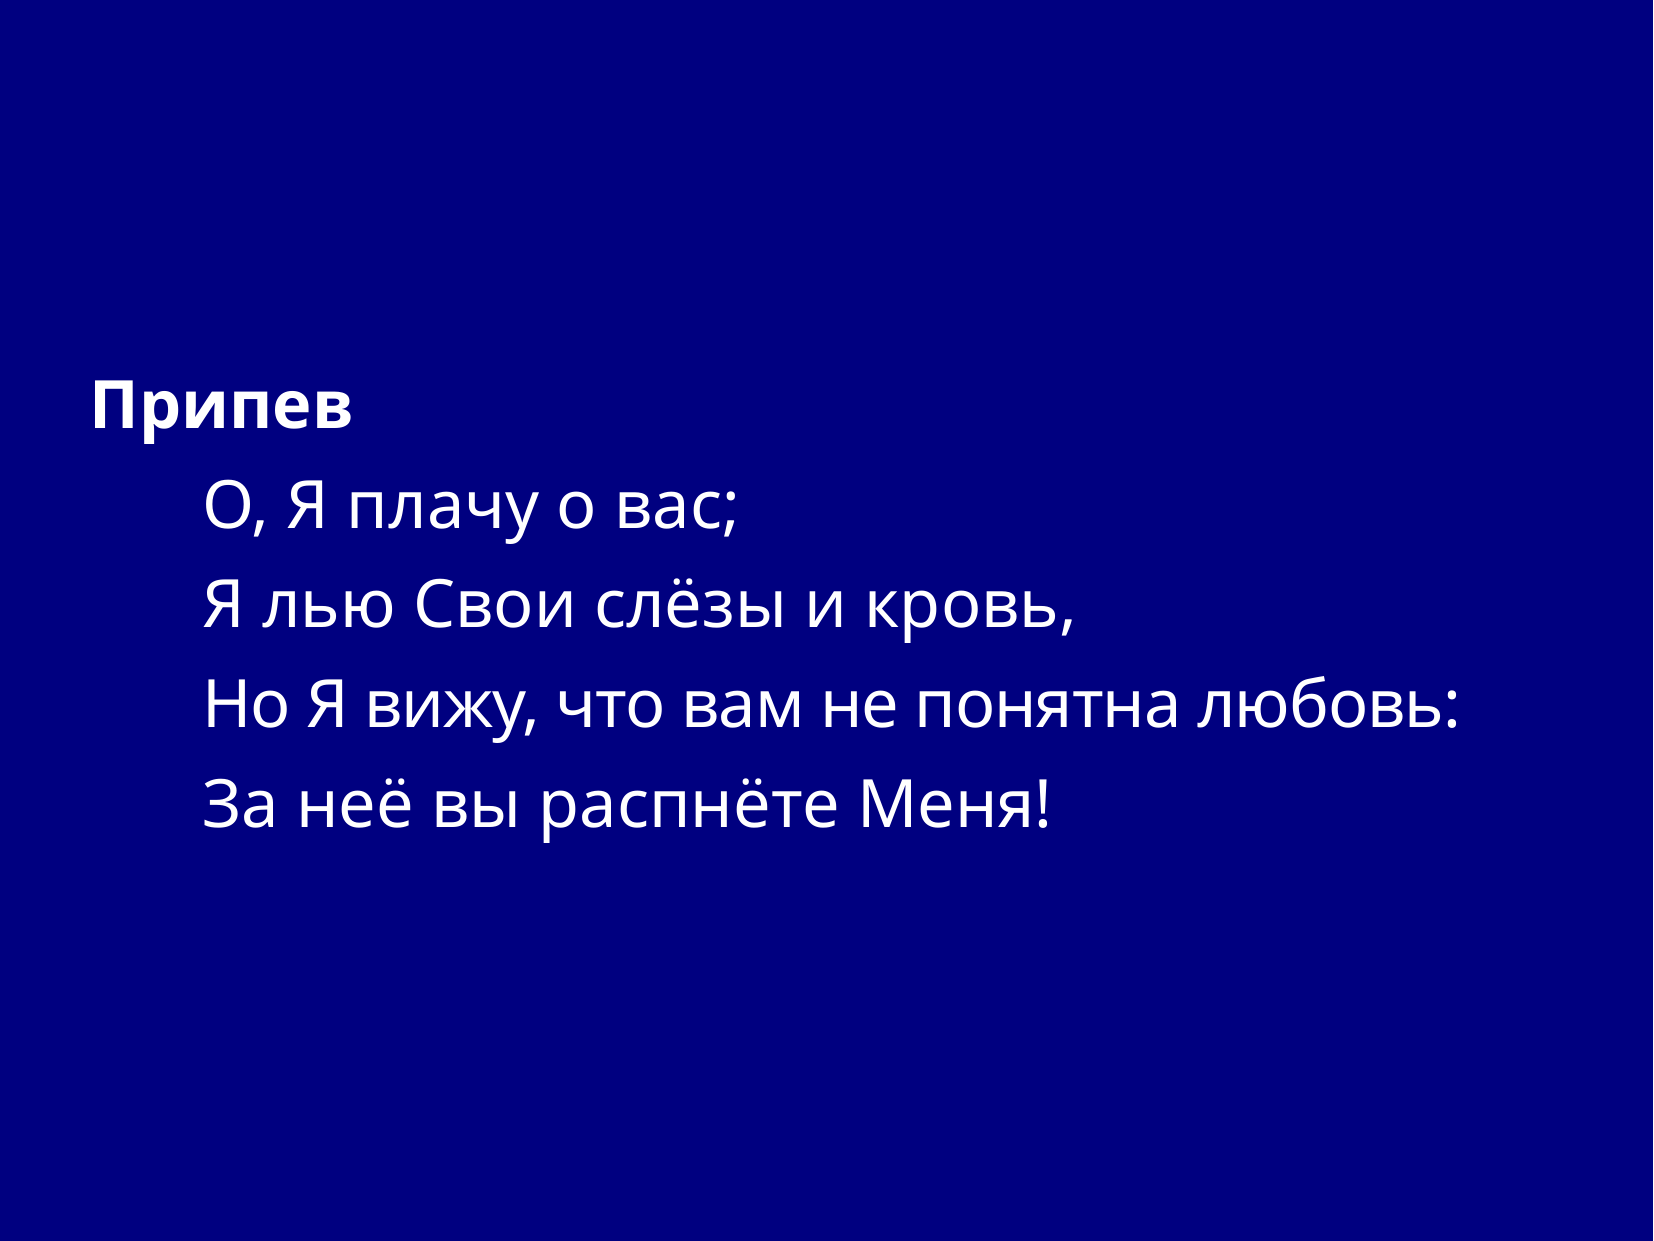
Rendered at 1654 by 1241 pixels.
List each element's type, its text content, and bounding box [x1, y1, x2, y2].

text_box Припев О, Я плачу о вас; Я лью Свои слёзы и кровь, Но Я вижу, что вам не понятна любовь: За неё вы распнёте Меня! [75, 150, 1653, 1163]
